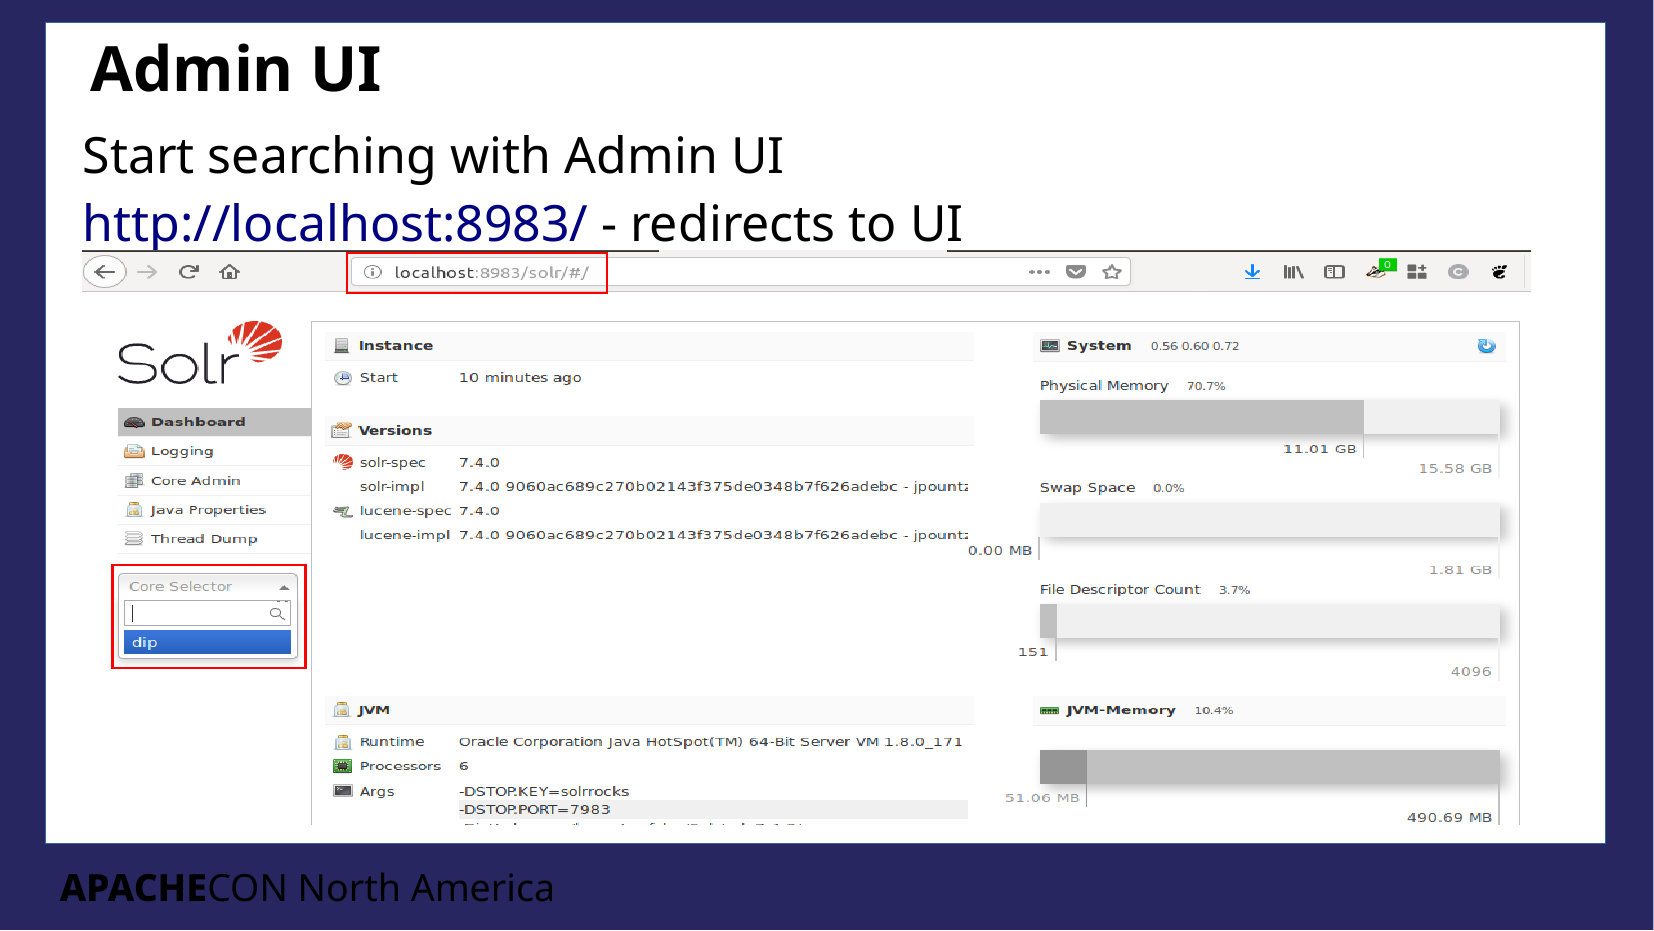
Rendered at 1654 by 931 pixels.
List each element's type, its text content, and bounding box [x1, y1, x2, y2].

picture [82, 250, 1531, 826]
list Start searching with Admin UI http://localhost:8983/ - redirects to UI [82, 120, 1571, 757]
title Admin UI [90, 29, 1531, 106]
